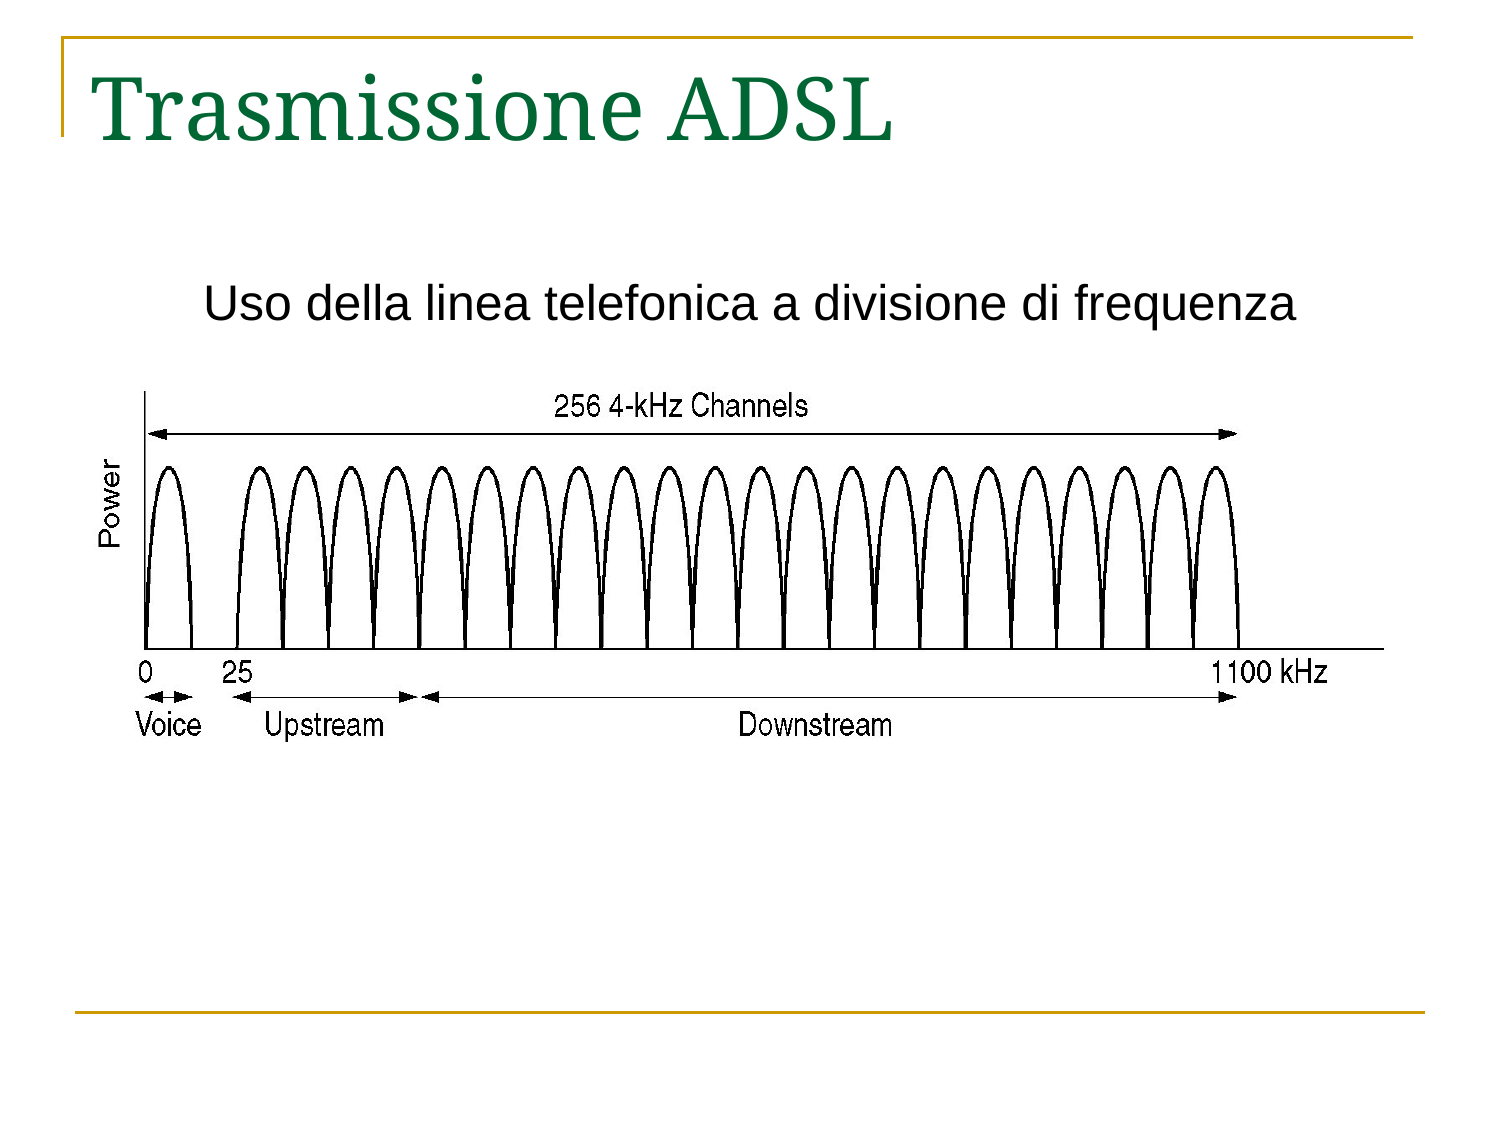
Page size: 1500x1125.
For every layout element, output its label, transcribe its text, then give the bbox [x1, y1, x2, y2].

title Trasmissione ADSL [75, 45, 1426, 233]
picture [93, 386, 1391, 742]
list Uso della linea telefonica a divisione di frequenza [75, 262, 1426, 1006]
